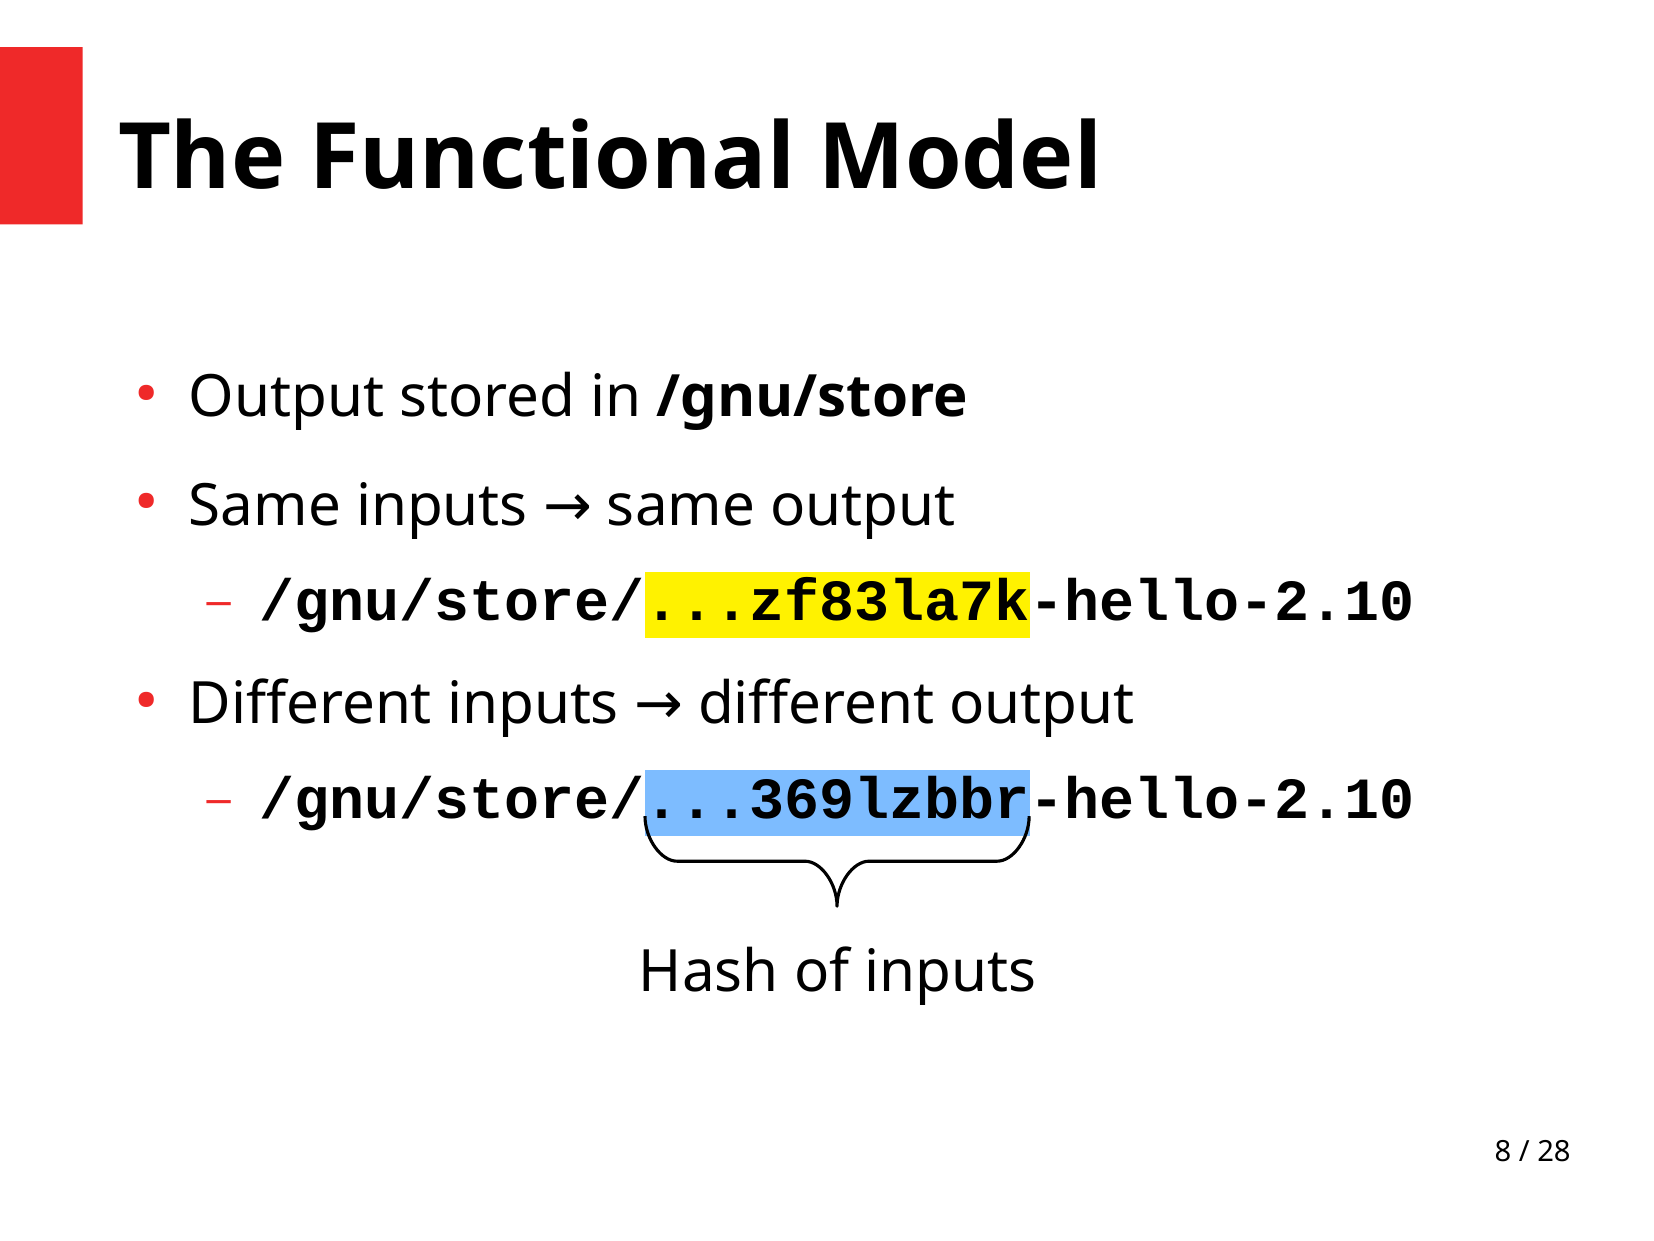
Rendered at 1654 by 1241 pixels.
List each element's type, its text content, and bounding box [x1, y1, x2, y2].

text_box Hash of inputs [624, 921, 1075, 1004]
list Output stored in /gnu/store Same inputs → same output /gnu/store/...zf83la7k-hello-2.10 Different inputs → different output /gnu/store/...369lzbbr-hello-2.10 [118, 354, 1536, 1074]
title The Functional Model [118, 45, 1571, 260]
